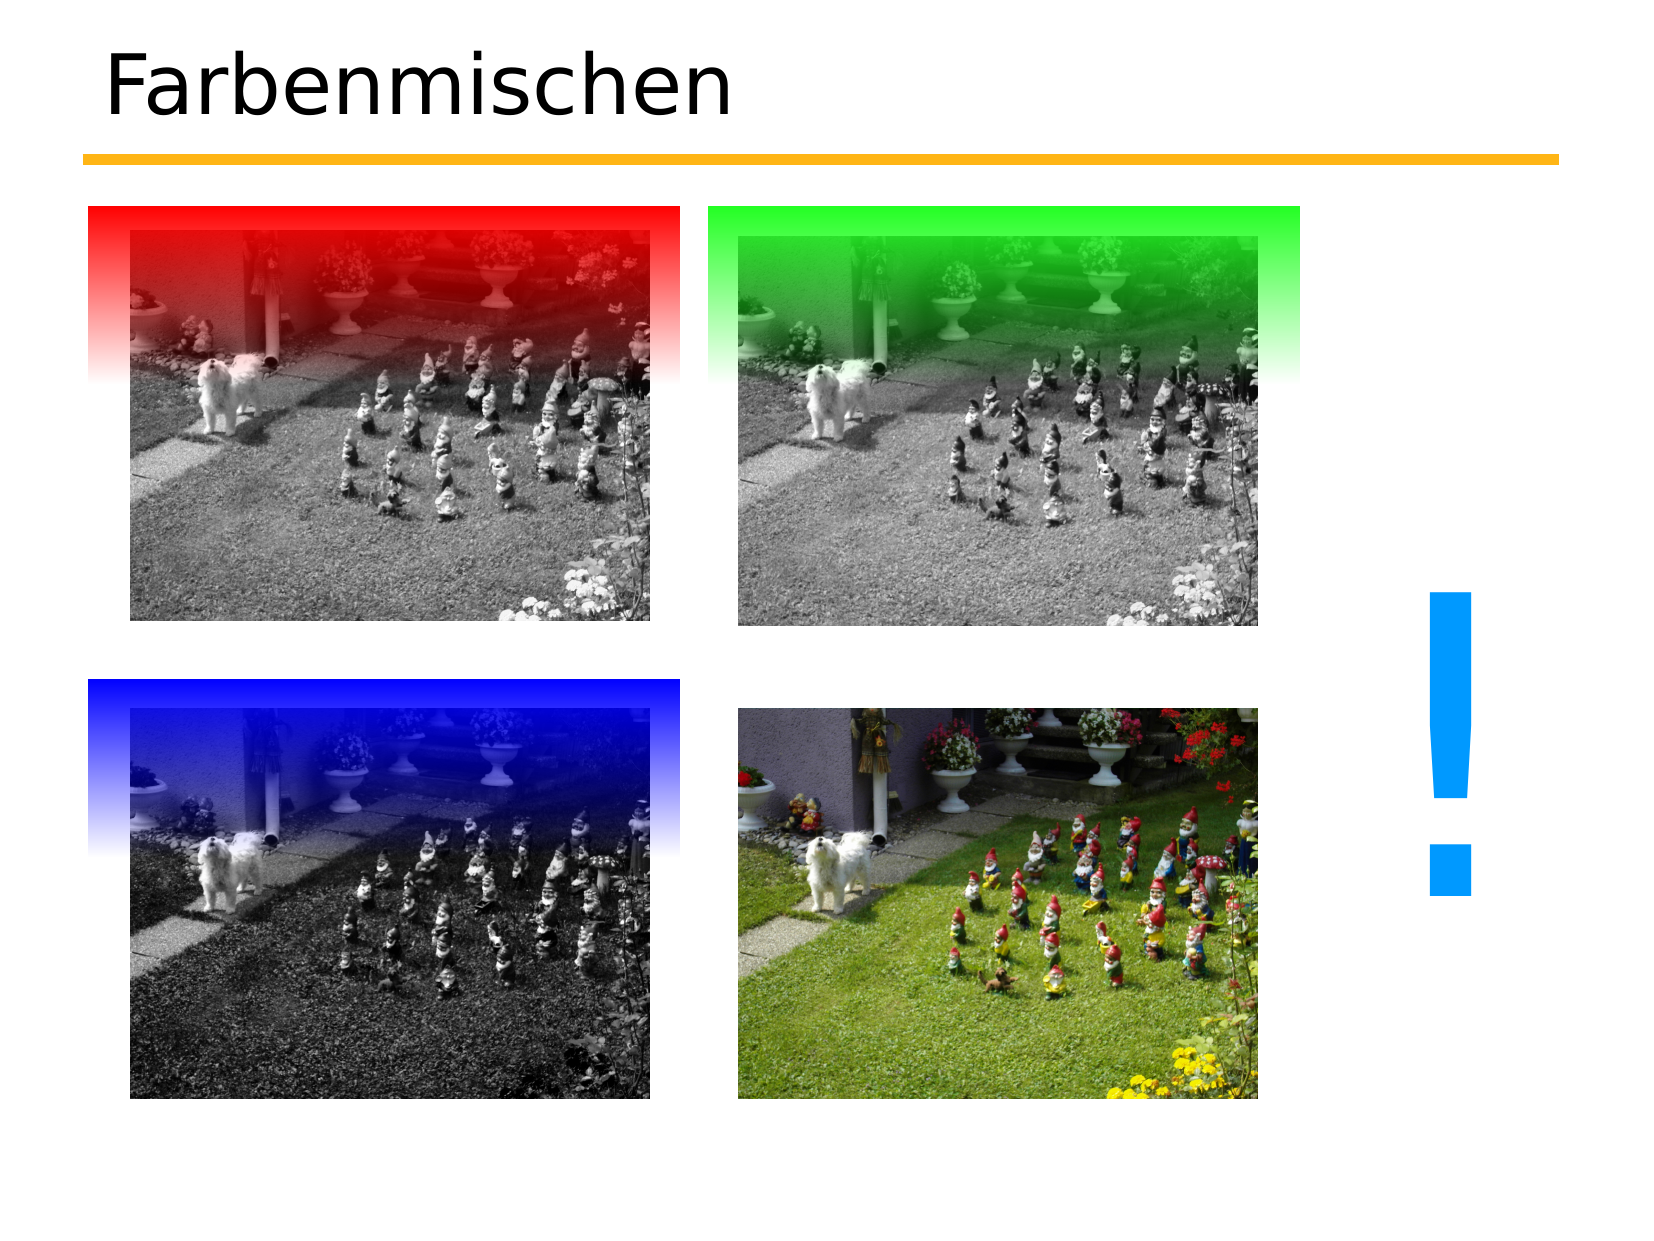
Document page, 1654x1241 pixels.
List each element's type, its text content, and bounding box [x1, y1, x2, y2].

picture [130, 857, 650, 1099]
text_box ! [1352, 501, 1595, 1002]
picture [738, 708, 1258, 1099]
title Farbenmischen [88, 29, 1506, 142]
text_box [88, 206, 680, 384]
picture [738, 384, 1258, 626]
picture [130, 384, 650, 621]
text_box [708, 206, 1300, 384]
text_box [88, 679, 680, 857]
